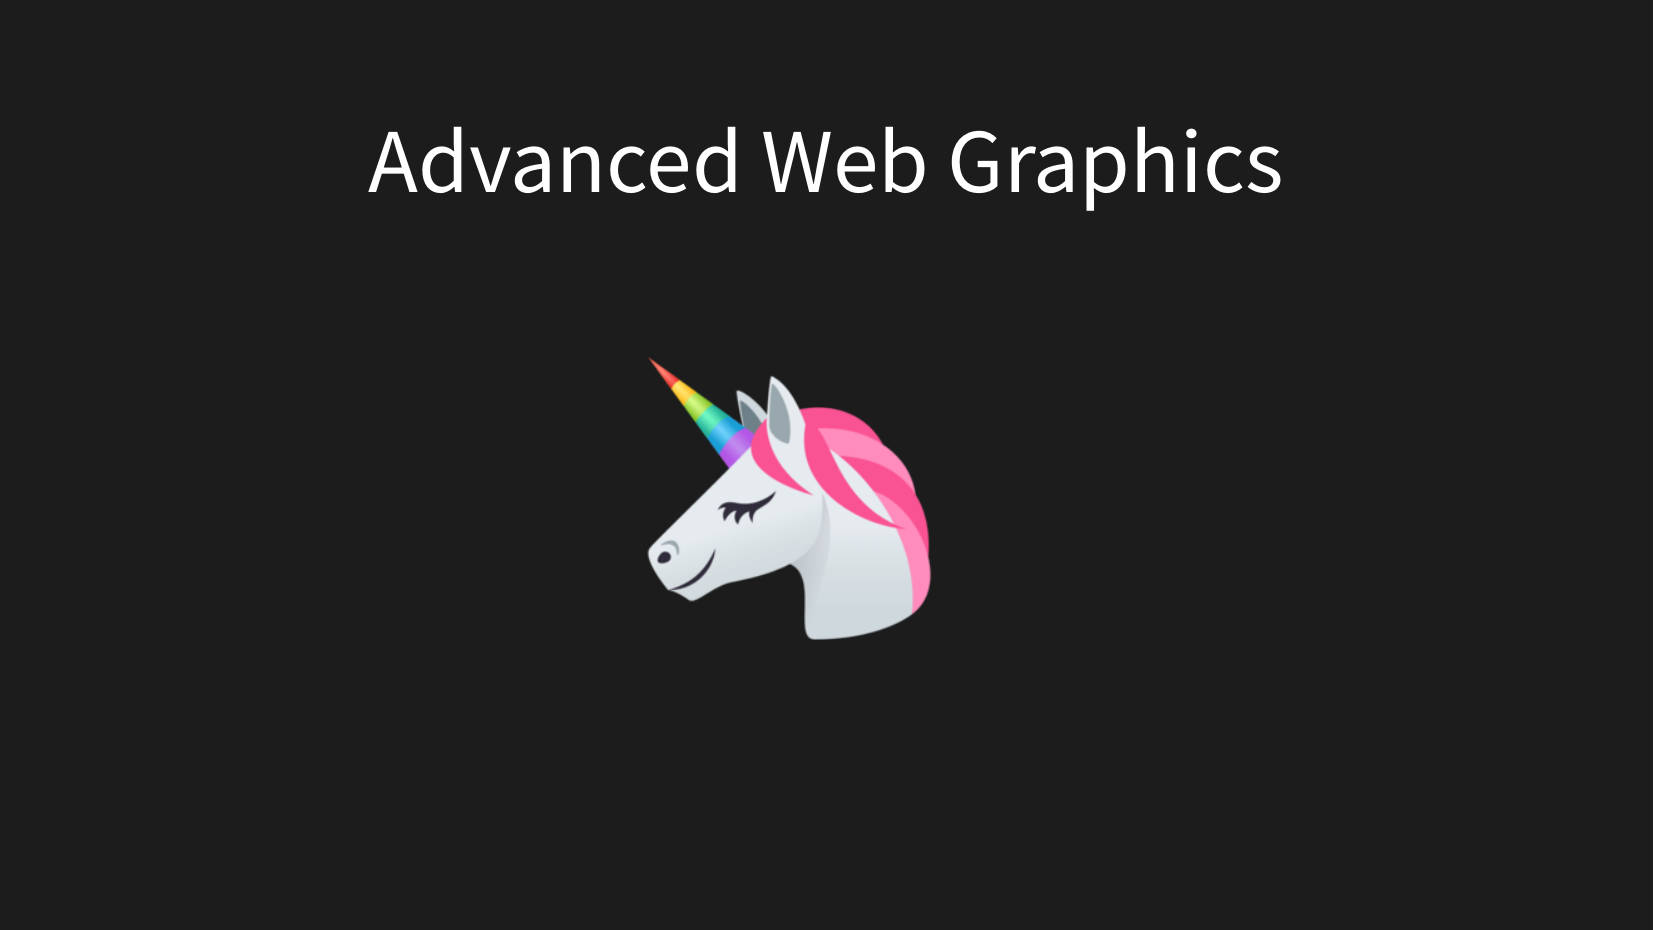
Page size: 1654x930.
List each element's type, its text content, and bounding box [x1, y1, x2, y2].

title Advanced Web Graphics [0, 44, 1653, 276]
picture [639, 348, 940, 649]
